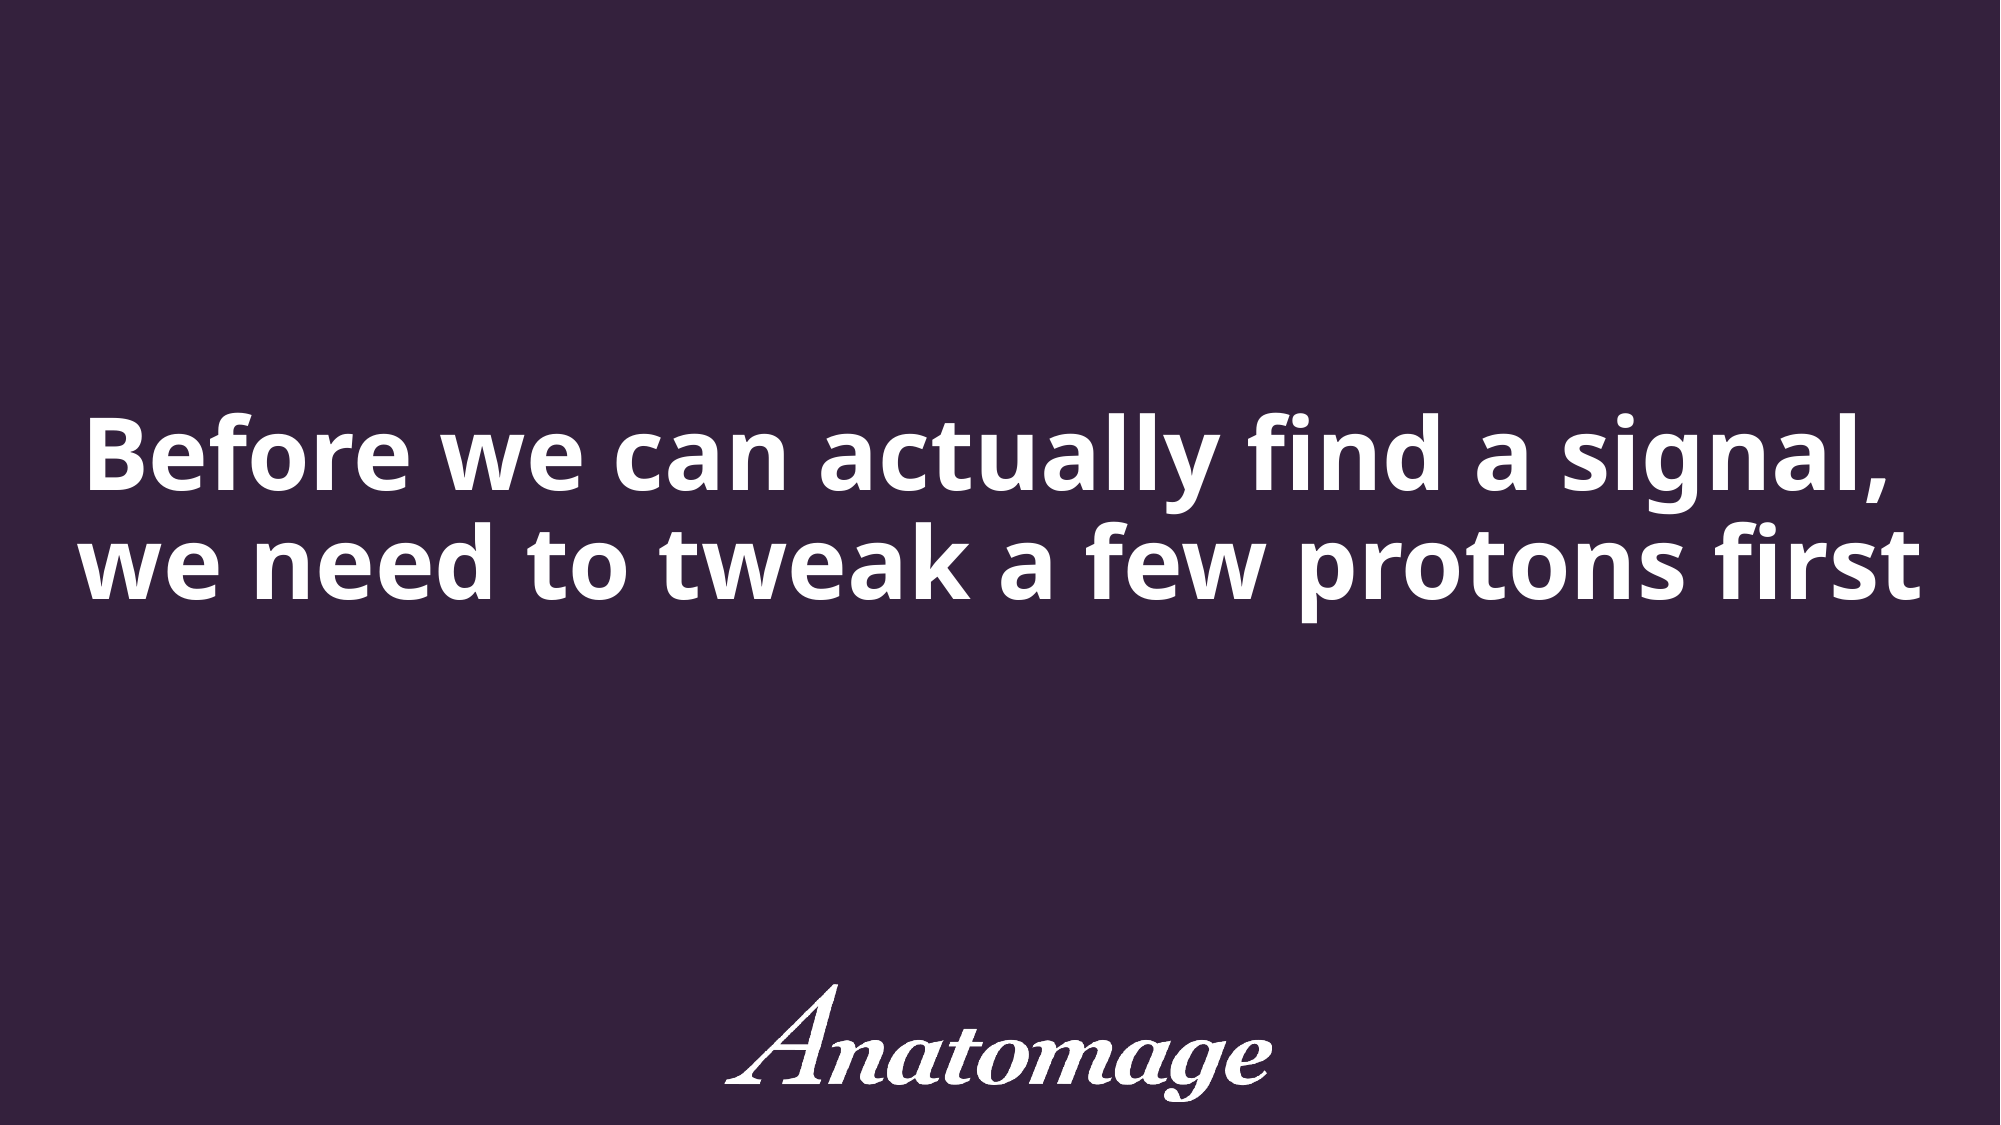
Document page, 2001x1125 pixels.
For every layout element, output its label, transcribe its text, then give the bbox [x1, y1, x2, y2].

picture [724, 984, 1272, 1102]
text_box [0, 974, 2000, 1125]
text_box Before we can actually find a signal, we need to tweak a few protons first [0, 395, 2000, 629]
